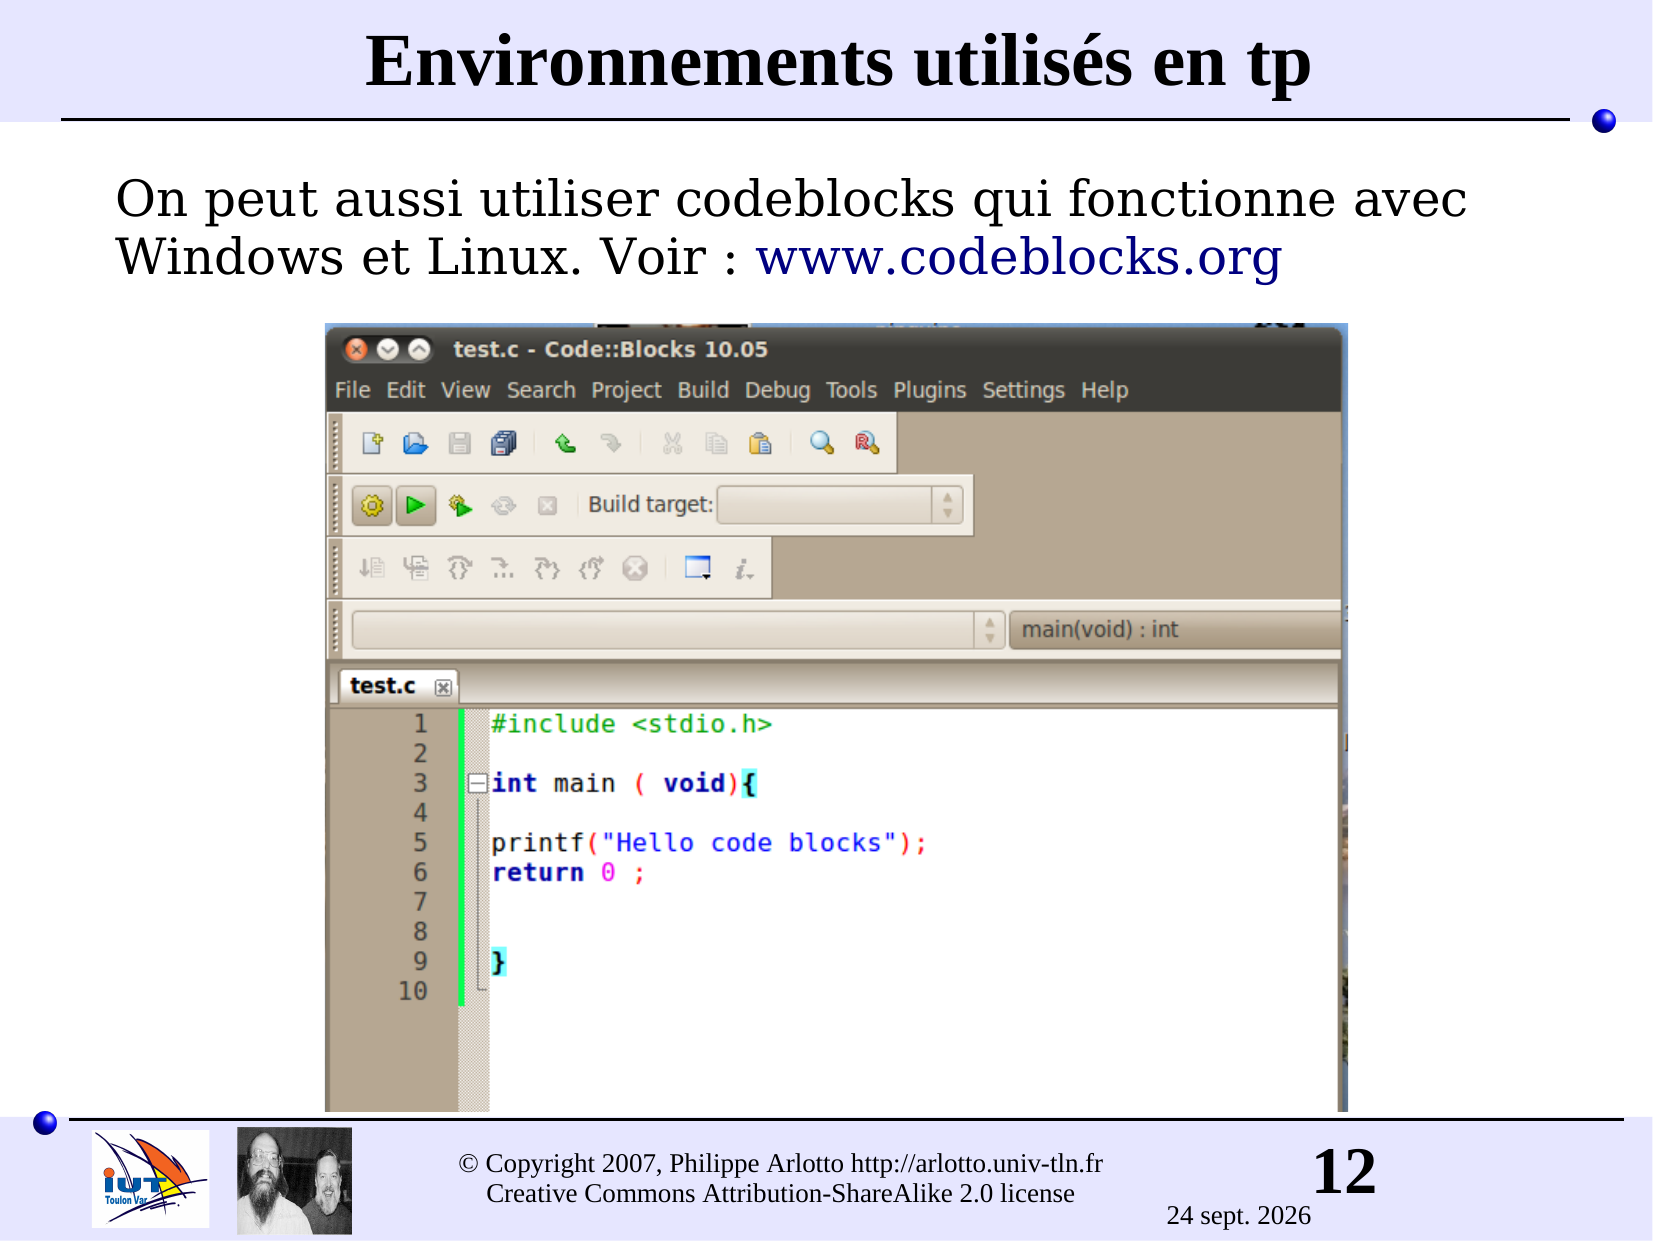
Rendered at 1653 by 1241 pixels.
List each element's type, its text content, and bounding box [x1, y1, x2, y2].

picture [324, 323, 1349, 1112]
text_box On peut aussi utiliser codeblocks qui fonctionne avec Windows et Linux. Voir : www.codeblocks.org [115, 169, 1486, 287]
title Environnements utilisés en tp [95, 11, 1585, 110]
picture [237, 1127, 352, 1235]
